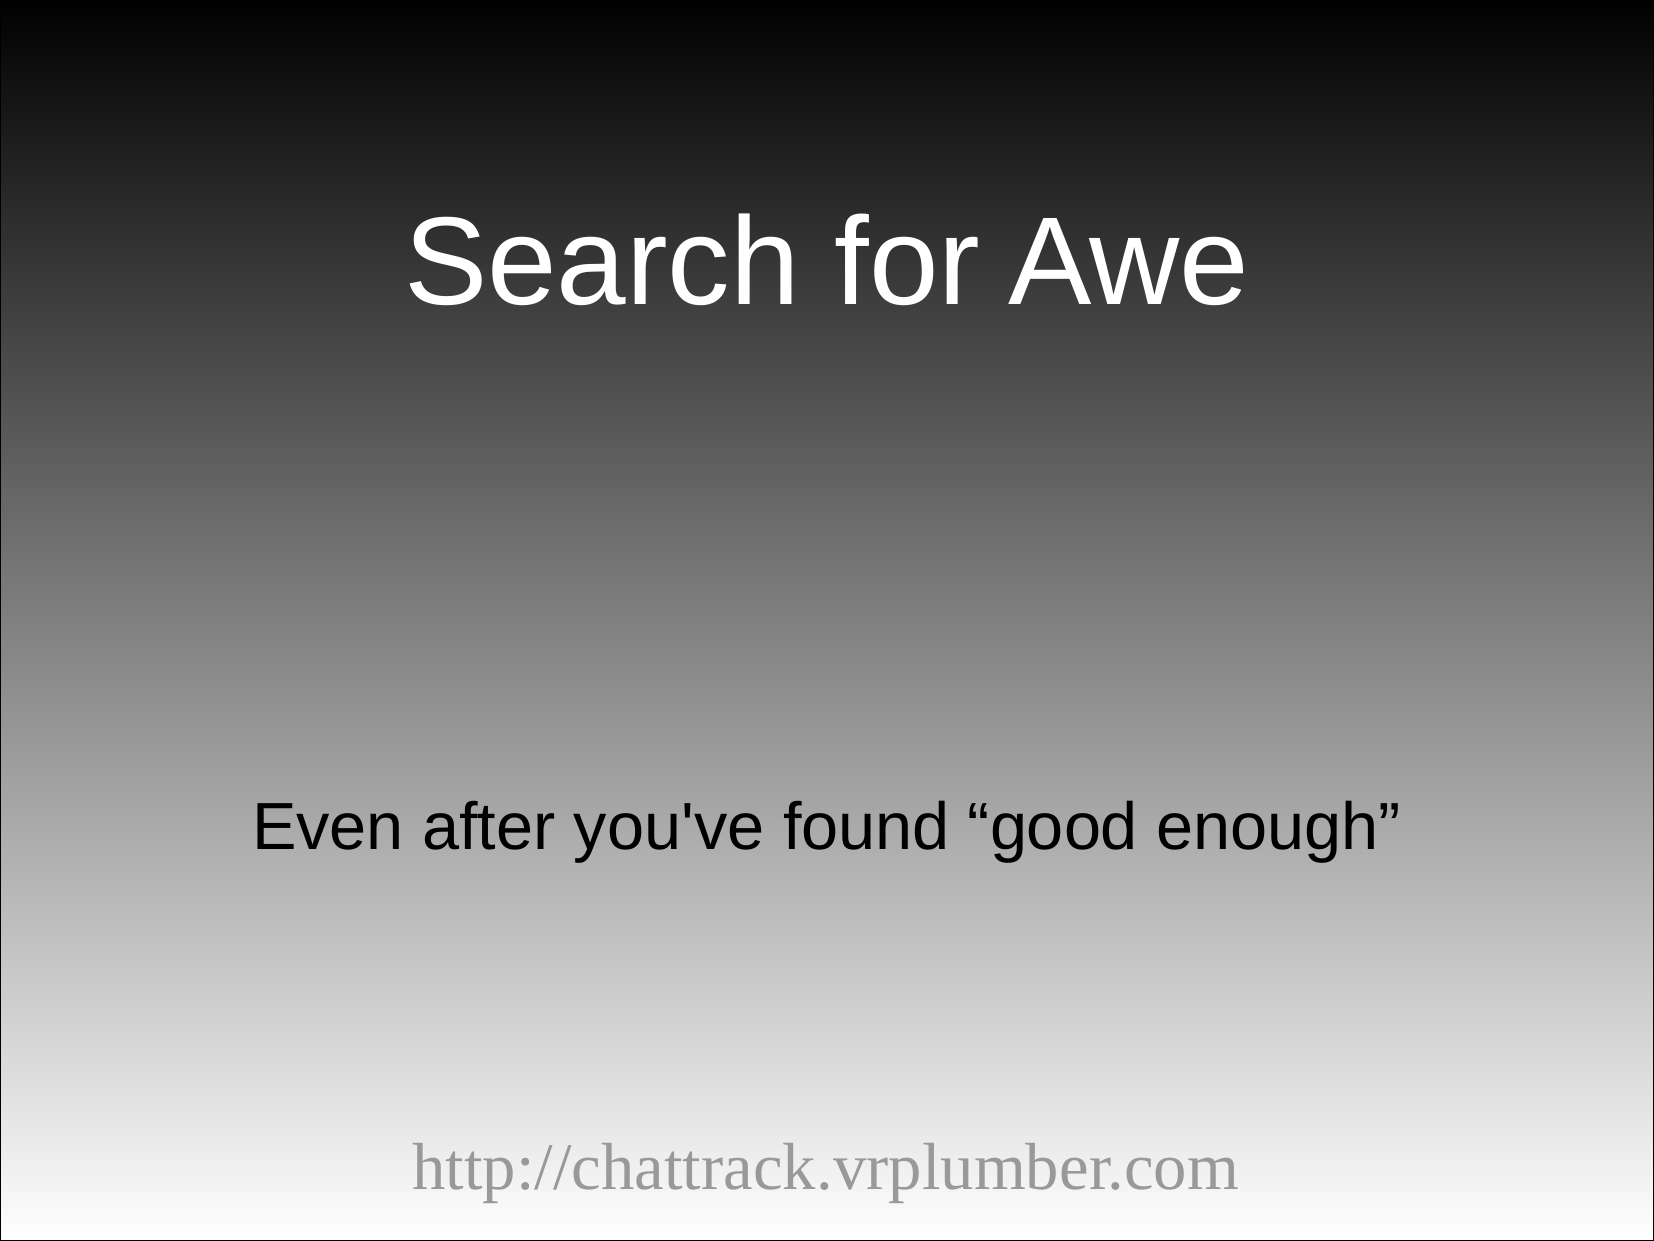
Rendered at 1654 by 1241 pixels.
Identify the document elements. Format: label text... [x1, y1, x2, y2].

subtitle Even after you've found “good enough” [29, 627, 1625, 1027]
title Search for Awe [0, 49, 1654, 473]
